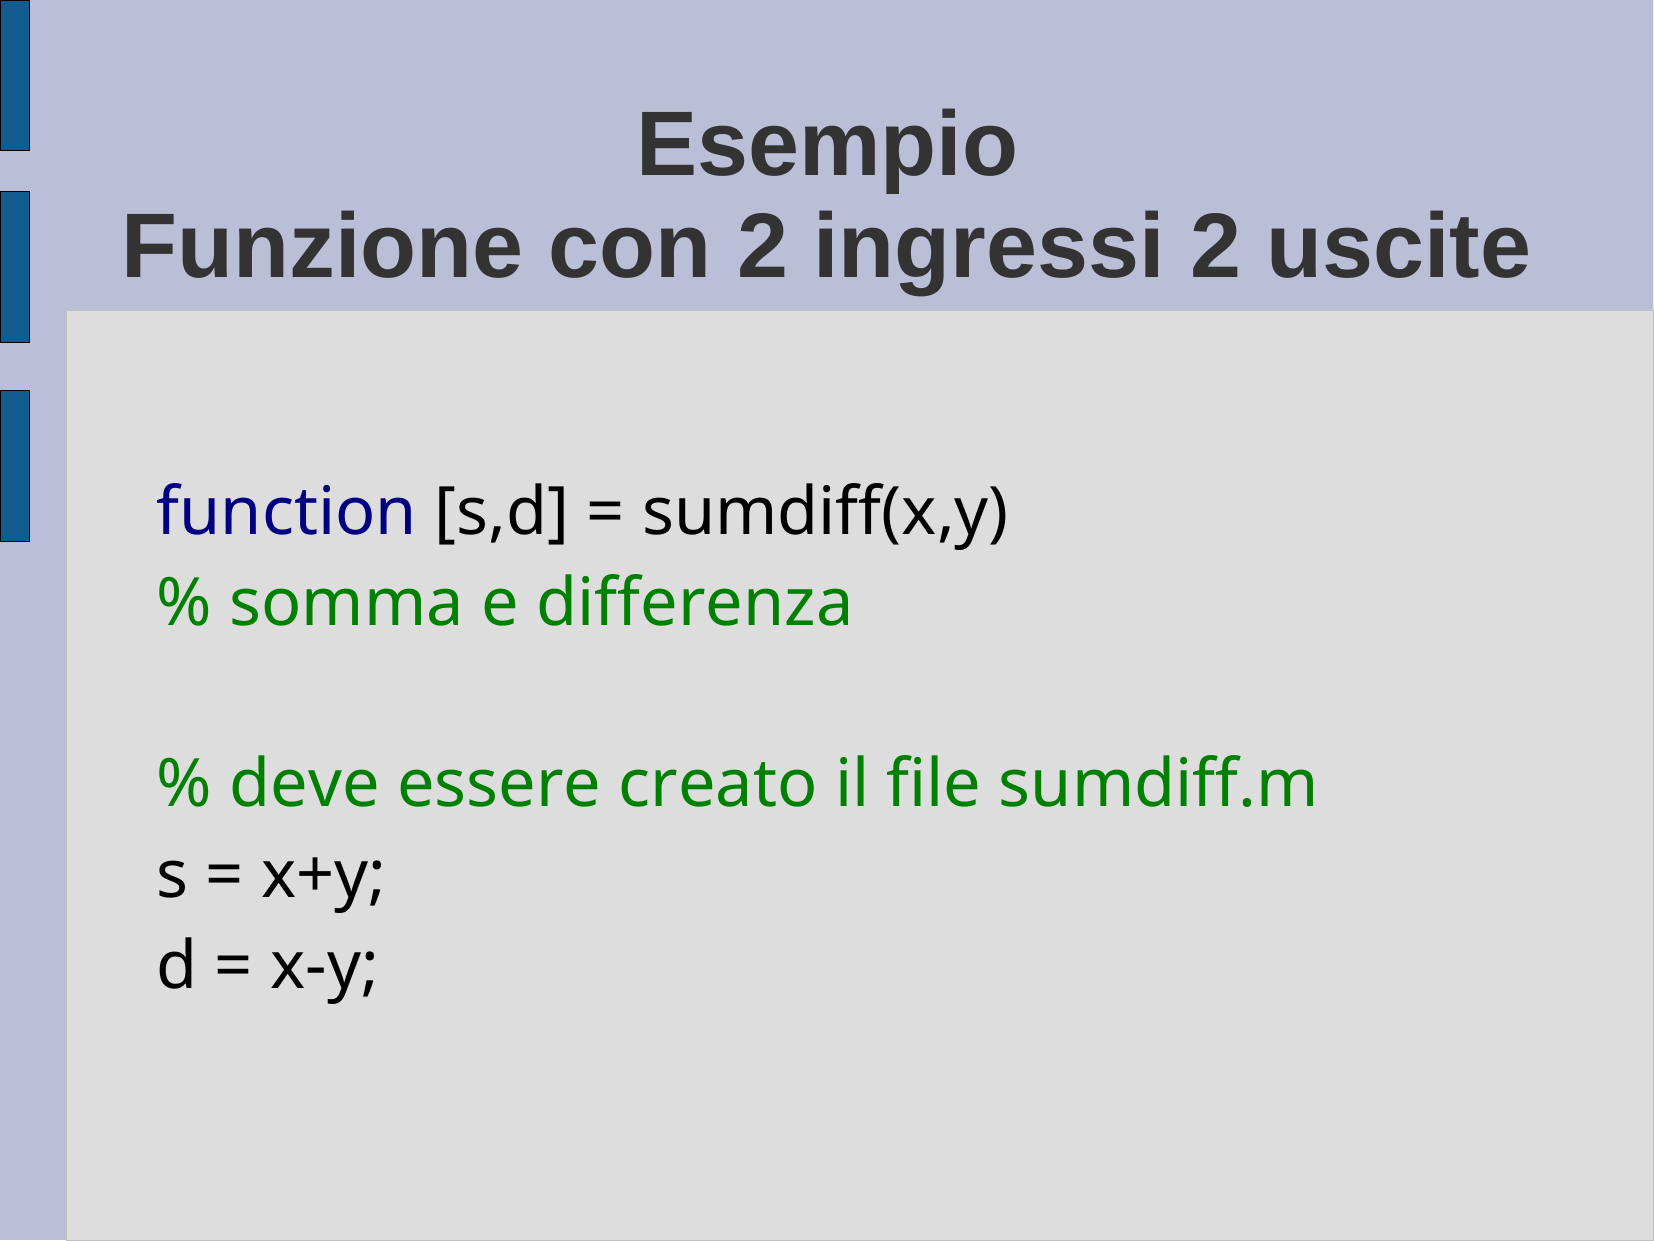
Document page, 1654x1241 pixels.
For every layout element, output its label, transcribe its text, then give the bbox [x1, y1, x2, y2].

title Esempio Funzione con 2 ingressi 2 uscite [121, 92, 1534, 298]
subtitle function [s,d] = sumdiff(x,y) % somma e differenza % deve essere creato il file sumdiff.m s = x+y; d = x-y; [121, 352, 1534, 1119]
